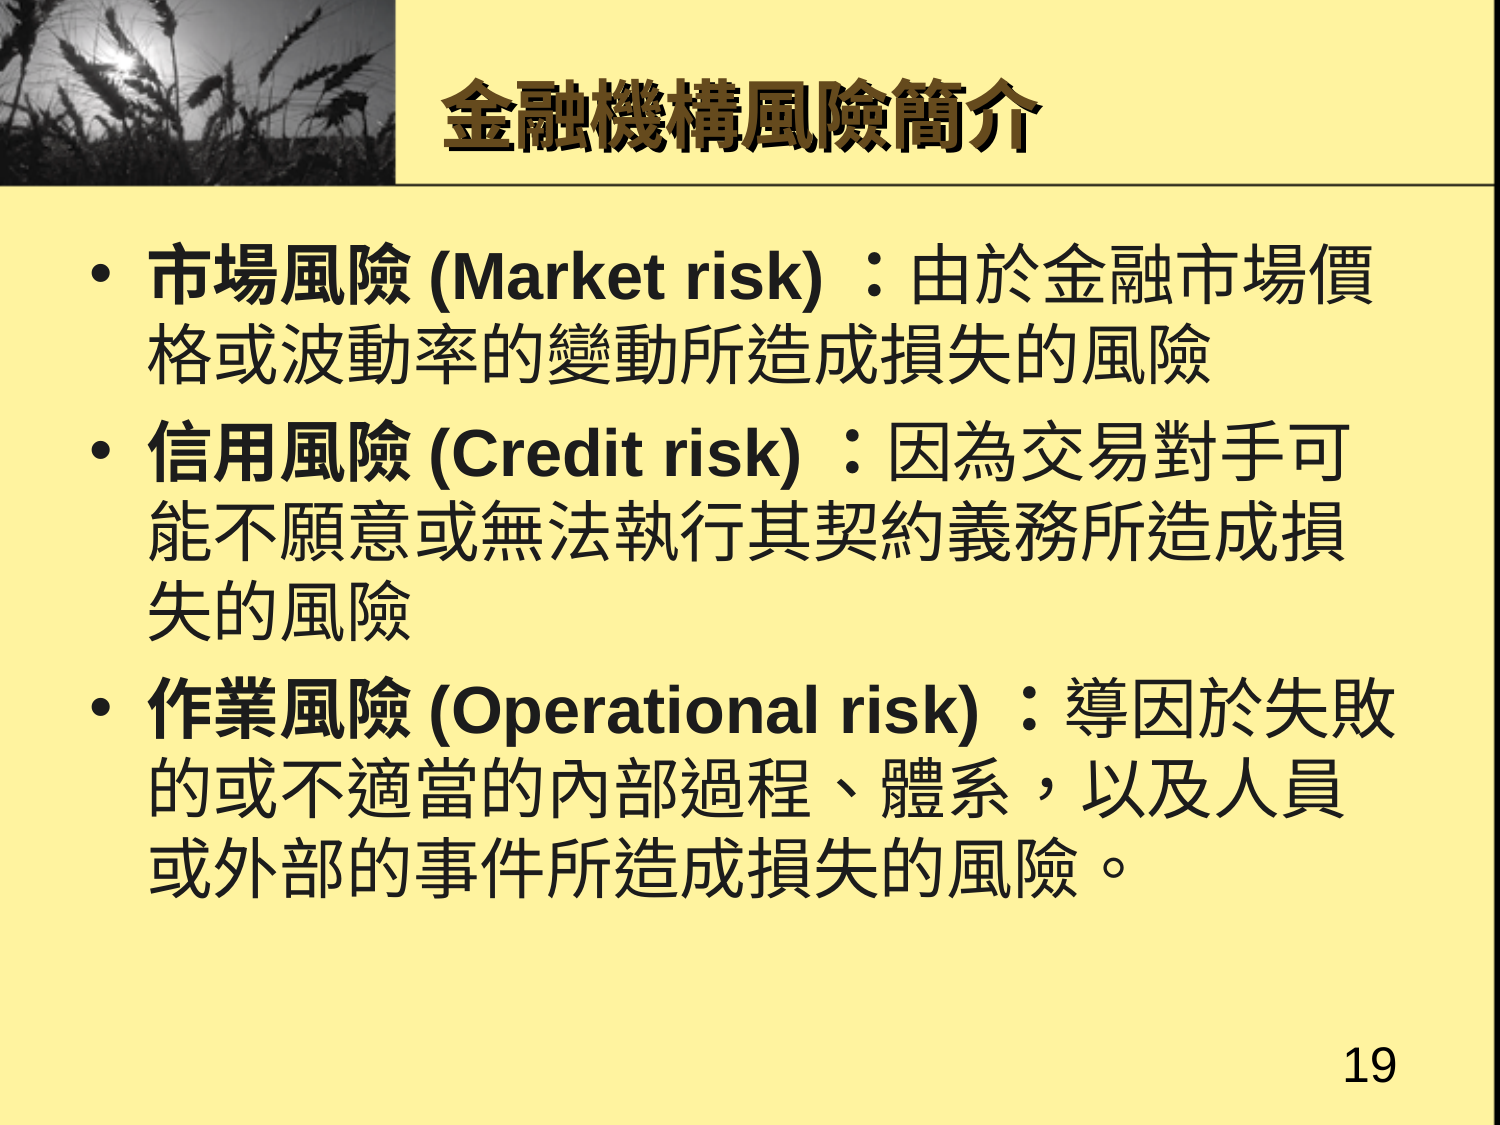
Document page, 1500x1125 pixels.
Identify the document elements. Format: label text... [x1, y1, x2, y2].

picture [0, 0, 1500, 1125]
list 市場風險(Market risk)：由於金融市場價格或波動率的變動所造成損失的風險 信用風險(Credit risk)：因為交易對手可能不願意或無法執行其契約義務所造成損失的風險 作業風險(Operational risk)：導因於失敗的或不適當的內部過程、體系，以及人員或外部的事件所造成損失的風險。 [75, 224, 1413, 976]
title 金融機構風險簡介 [424, 14, 1413, 211]
